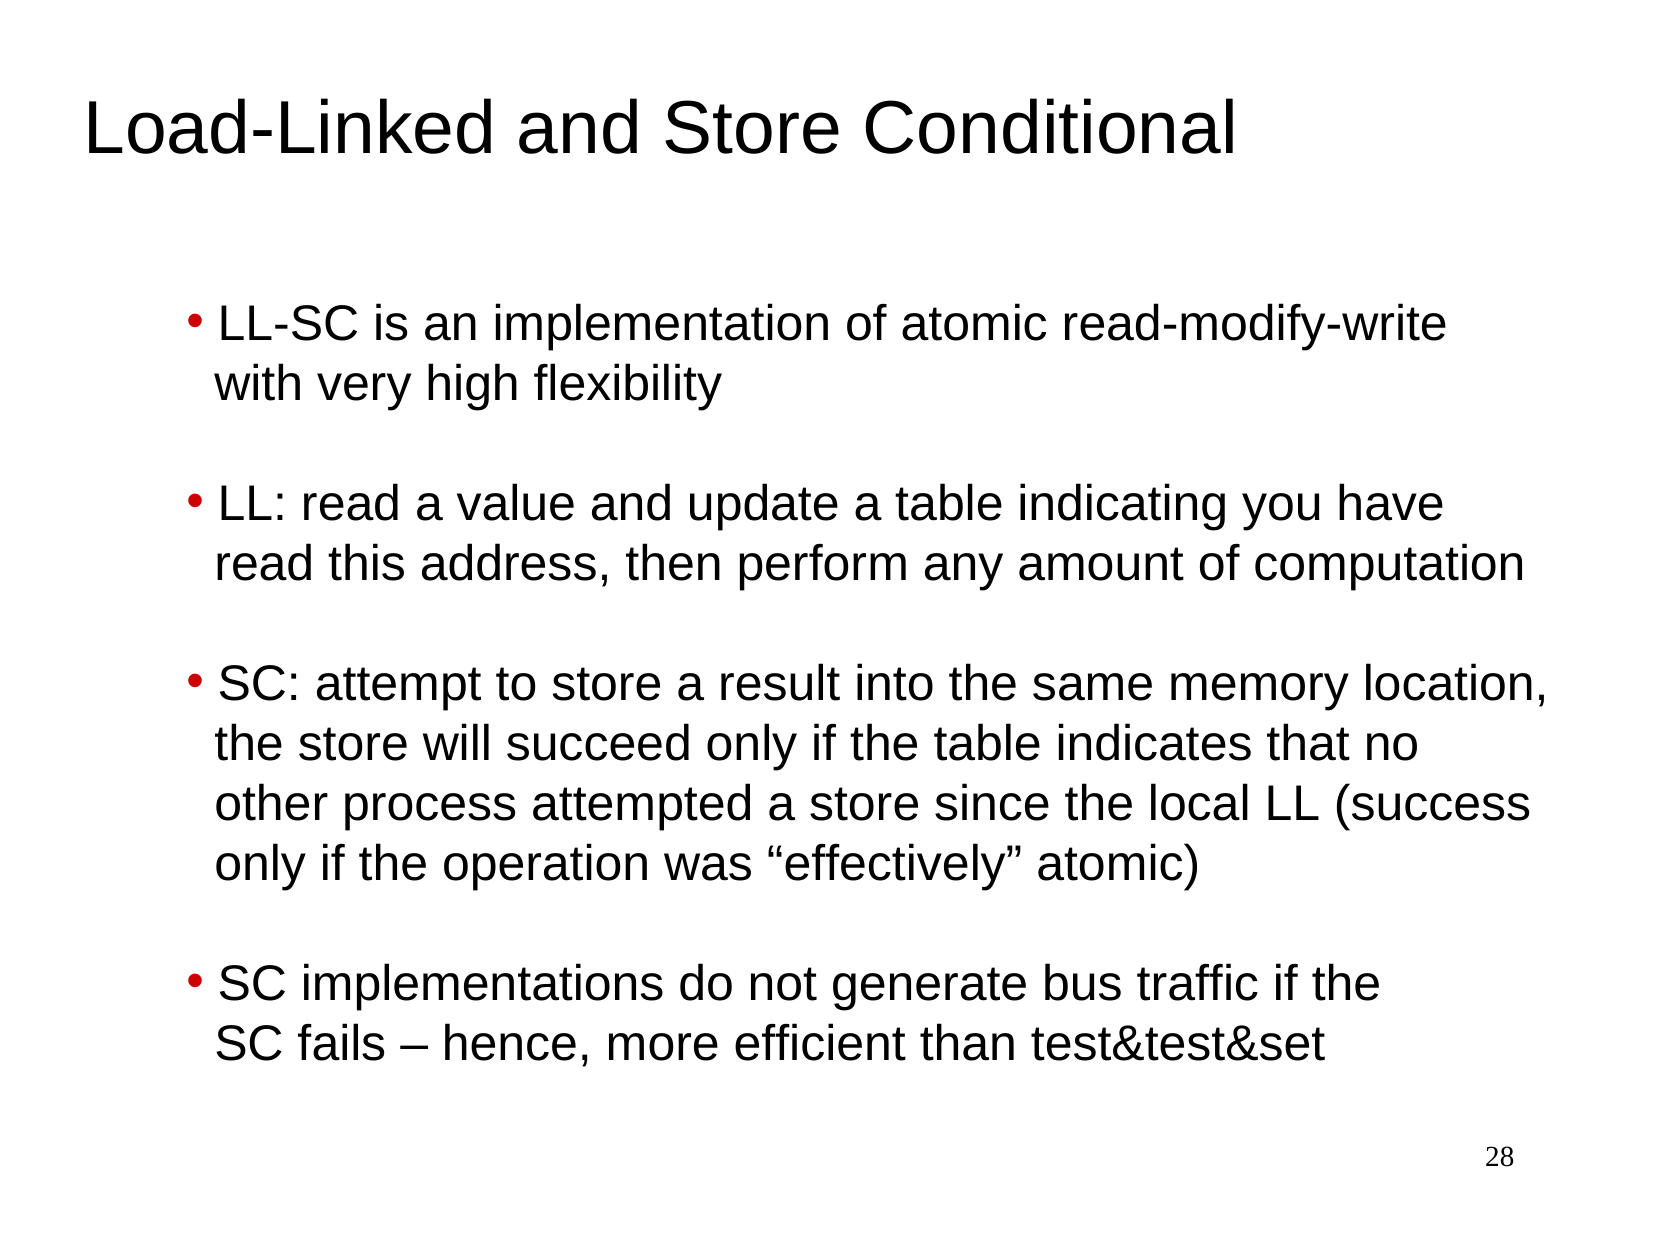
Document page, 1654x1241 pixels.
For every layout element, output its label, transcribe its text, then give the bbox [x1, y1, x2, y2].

text_box <number> [1185, 1129, 1530, 1213]
text_box Load-Linked and Store Conditional [68, 71, 1254, 177]
text_box LL-SC is an implementation of atomic read-modify-write with very high flexibility LL: read a value and update a table indicating you have read this address, then perform any amount of computation SC: attempt to store a result into the same memory location, the store will succeed only if the table indicates that no other process attempted a store since the local LL (success only if the operation was “effectively” atomic) SC implementations do not generate bus traffic if the SC fails – hence, more efficient than test&test&set [171, 282, 1565, 1079]
